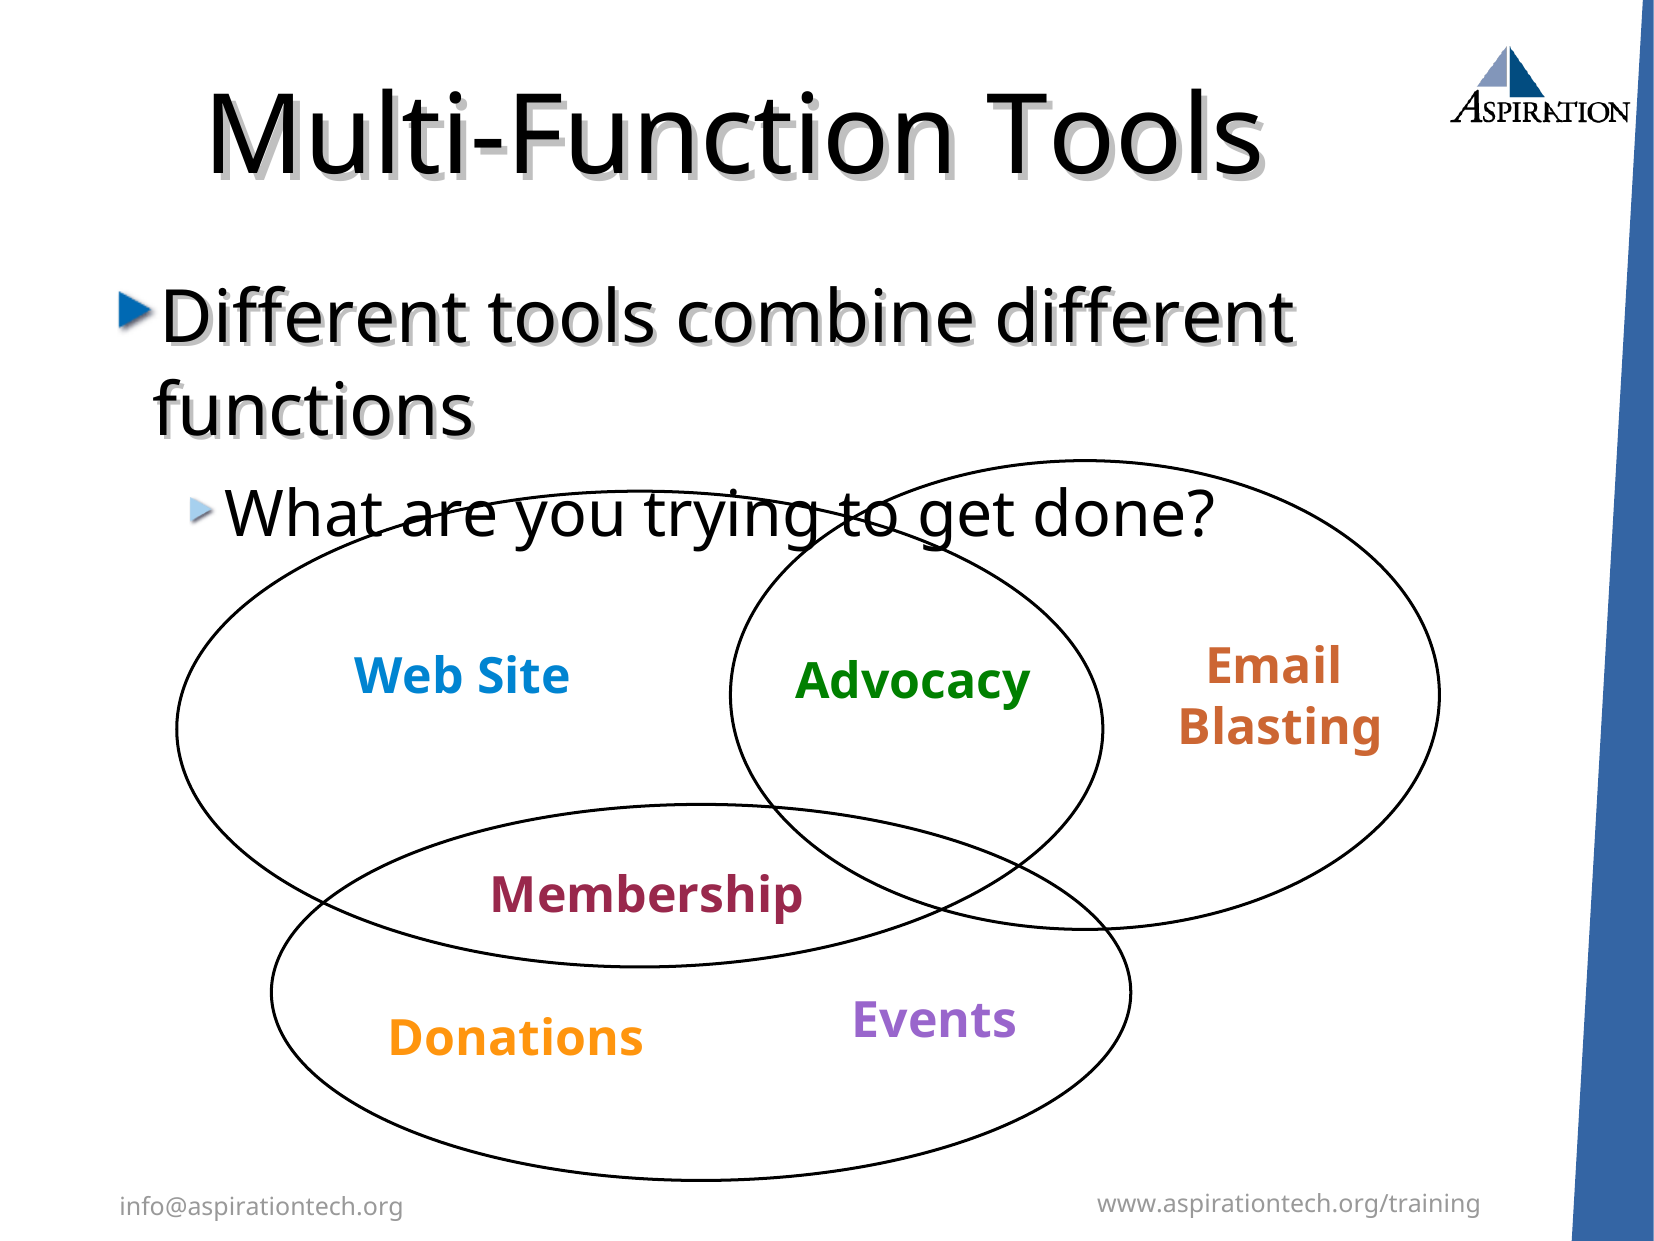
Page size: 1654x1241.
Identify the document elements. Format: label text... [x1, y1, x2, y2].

text_box Donations [373, 997, 659, 1073]
picture [1450, 46, 1631, 132]
title Multi-Function Tools [54, 21, 1415, 227]
list Different tools combine different functions What are you trying to get done? [54, 263, 1595, 983]
text_box Events [836, 983, 1035, 1055]
